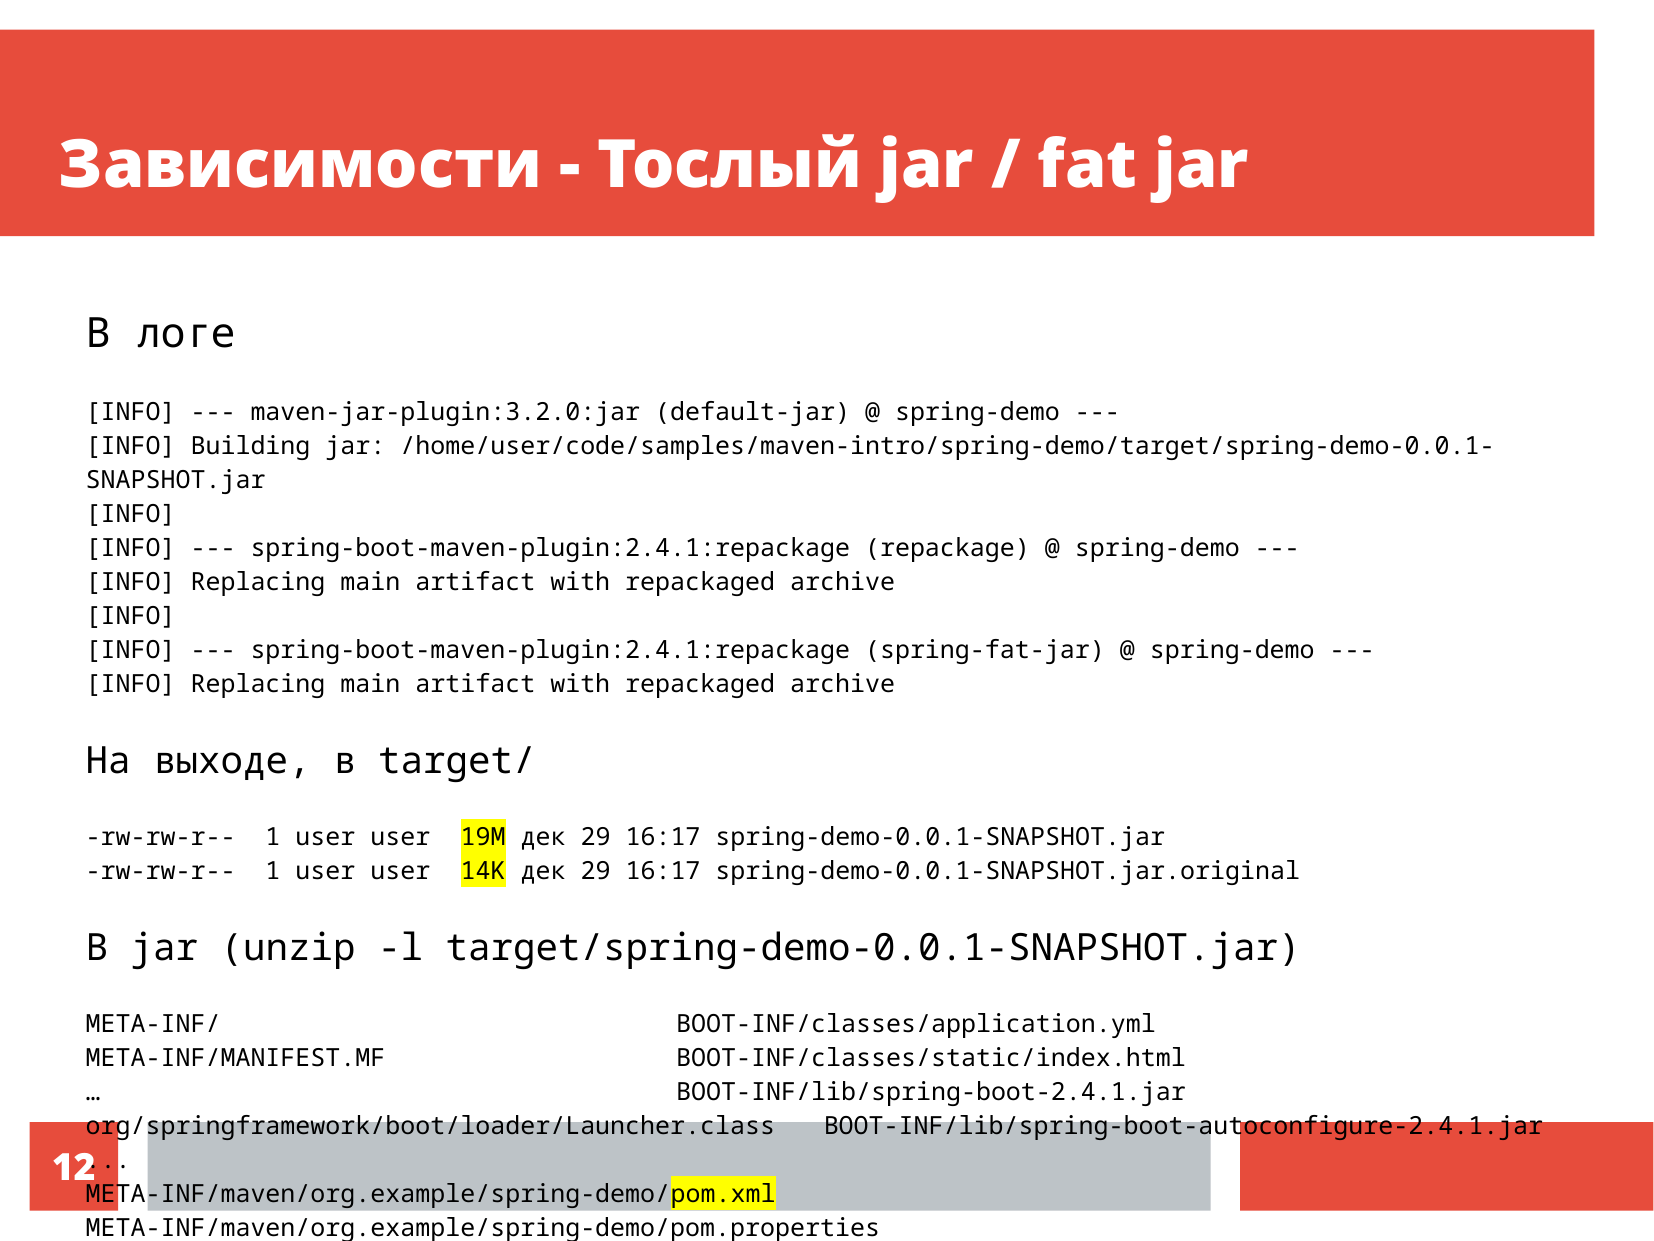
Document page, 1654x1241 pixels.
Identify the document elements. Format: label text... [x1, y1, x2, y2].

title Зависимости - Тослый jar / fat jar [59, 59, 1595, 207]
text_box В логе [INFO] --- maven-jar-plugin:3.2.0:jar (default-jar) @ spring-demo --- [INFO] Building jar: /home/user/code/samples/maven-intro/spring-demo/target/spring-demo-0.0.1-SNAPSHOT.jar [INFO] [INFO] --- spring-boot-maven-plugin:2.4.1:repackage (repackage) @ spring-demo --- [INFO] Replacing main artifact with repackaged archive [INFO] [INFO] --- spring-boot-maven-plugin:2.4.1:repackage (spring-fat-jar) @ spring-demo --- [INFO] Replacing main artifact with repackaged archive На выходе, в target/ -rw-rw-r-- 1 user user 19M дек 29 16:17 spring-demo-0.0.1-SNAPSHOT.jar -rw-rw-r-- 1 user user 14K дек 29 16:17 spring-demo-0.0.1-SNAPSHOT.jar.original В jar (unzip -l target/spring-demo-0.0.1-SNAPSHOT.jar) META-INF/ BOOT-INF/classes/application.yml META-INF/MANIFEST.MF BOOT-INF/classes/static/index.html … BOOT-INF/lib/spring-boot-2.4.1.jar org/springframework/boot/loader/Launcher.class BOOT-INF/lib/spring-boot-autoconfigure-2.4.1.jar ... META-INF/maven/org.example/spring-demo/pom.xml META-INF/maven/org.example/spring-demo/pom.properties ... [70, 295, 1571, 1128]
